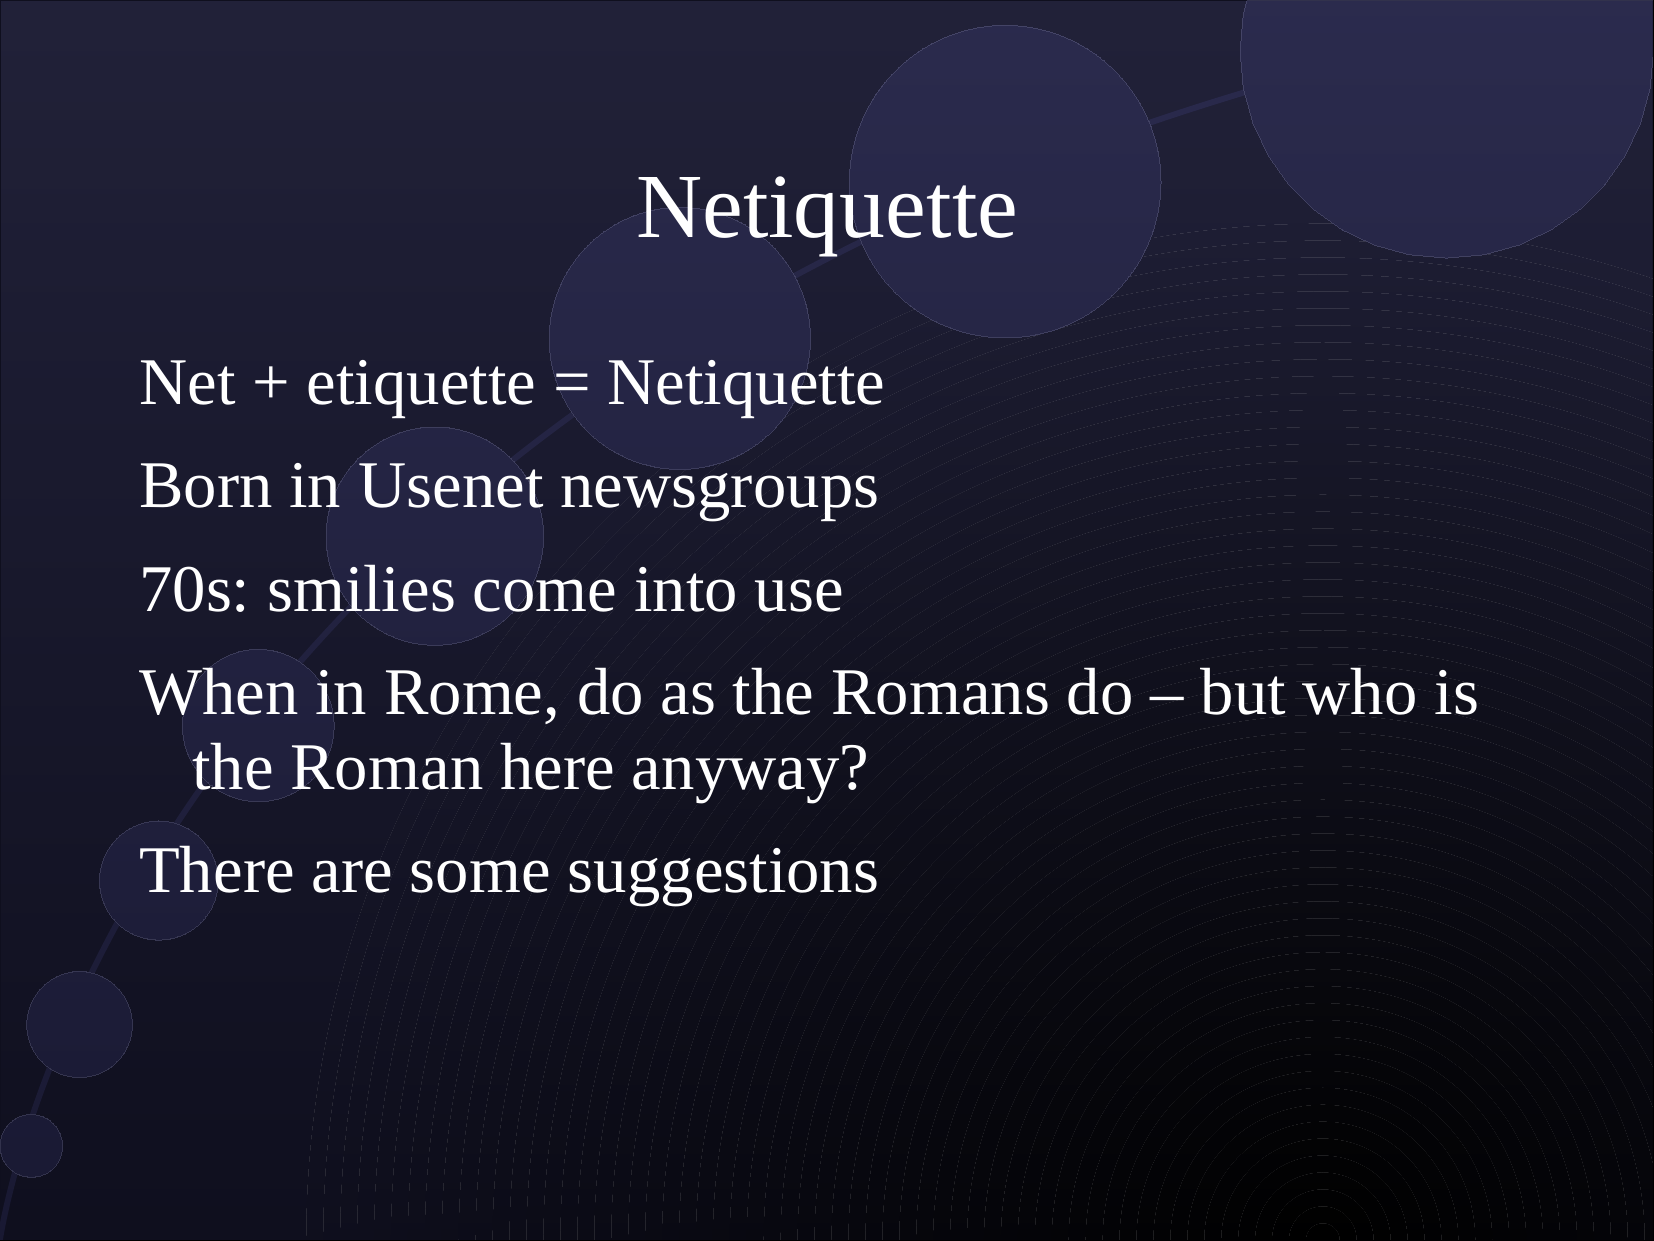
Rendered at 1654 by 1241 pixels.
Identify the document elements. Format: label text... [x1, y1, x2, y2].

list Net + etiquette = Netiquette Born in Usenet newsgroups 70s: smilies come into use When in Rome, do as the Romans do – but who is the Roman here anyway? There are some suggestions [121, 344, 1534, 1127]
title Netiquette [121, 102, 1534, 311]
